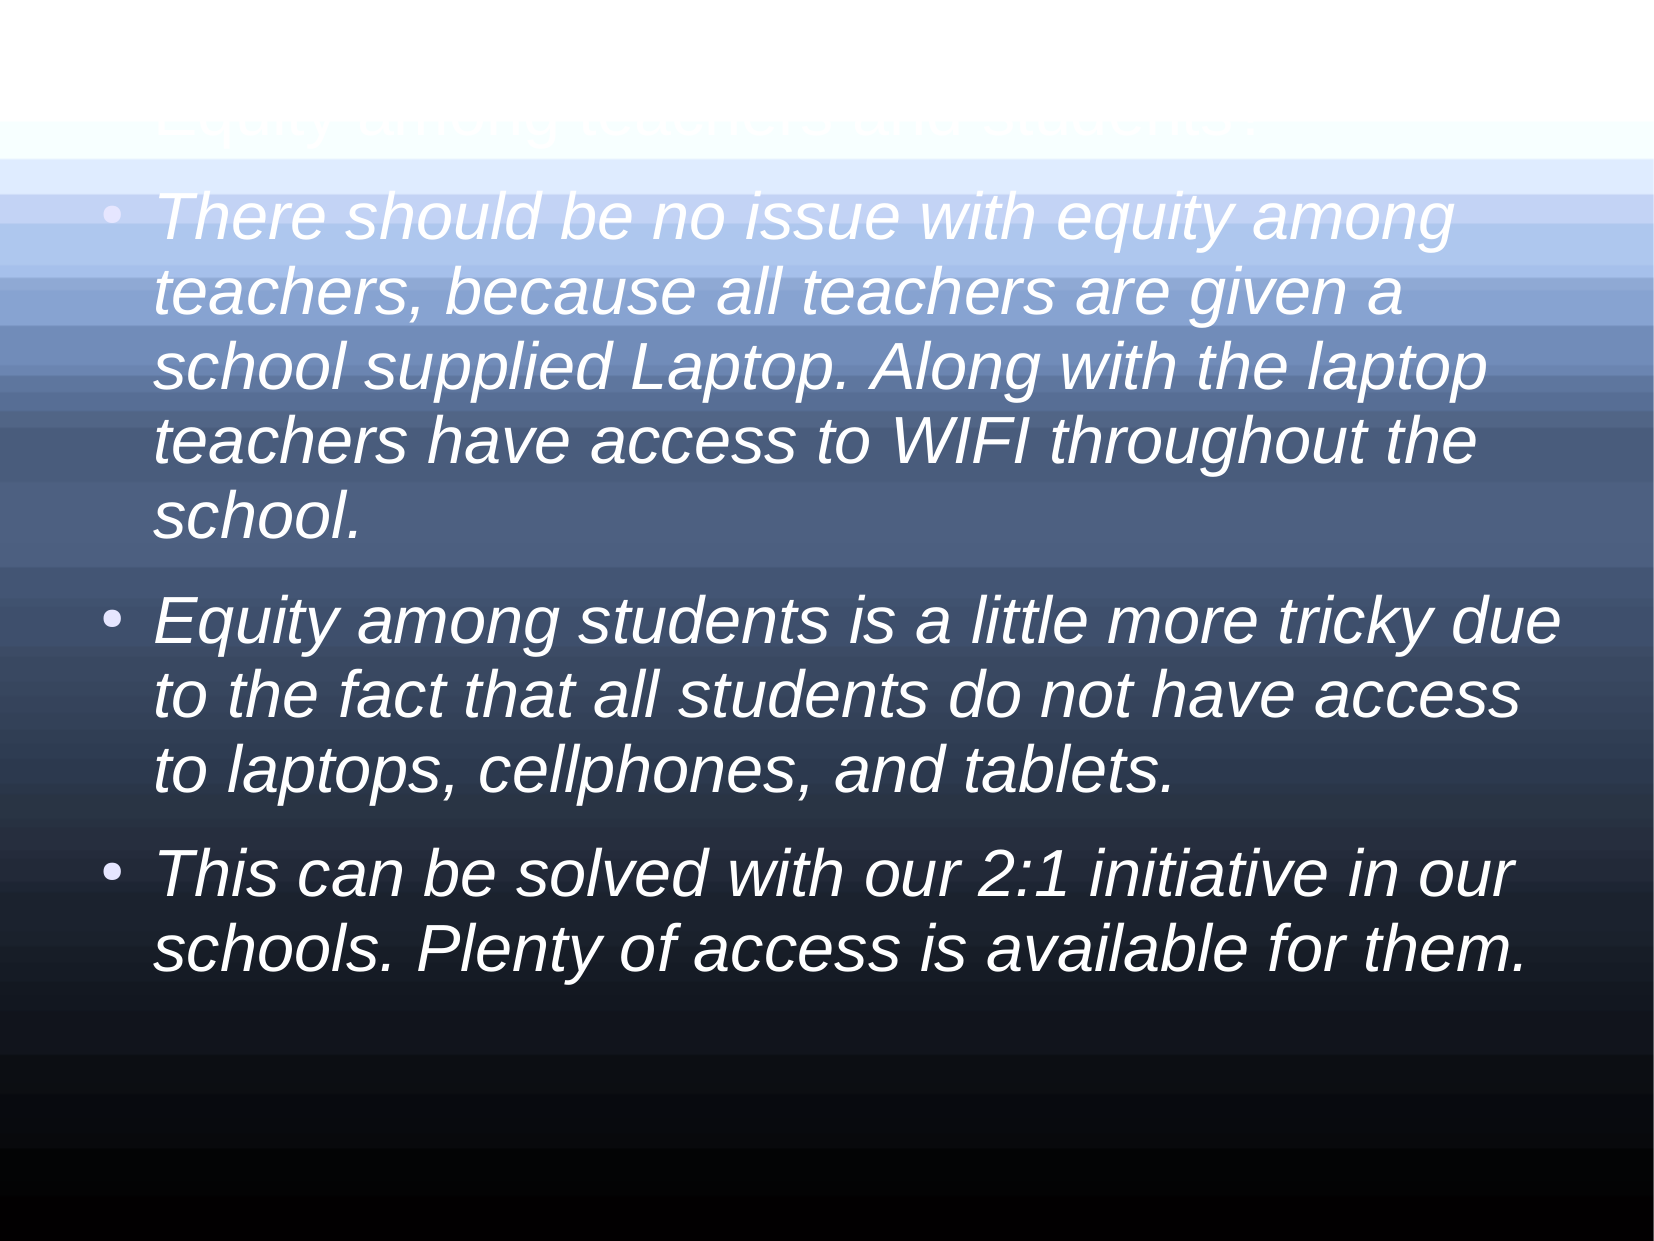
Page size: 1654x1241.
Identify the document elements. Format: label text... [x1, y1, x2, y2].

list Equity among teachers and students? There should be no issue with equity among teachers, because all teachers are given a school supplied Laptop. Along with the laptop teachers have access to WIFI throughout the school. Equity among students is a little more tricky due to the fact that all students do not have access to laptops, cellphones, and tablets. This can be solved with our 2:1 initiative in our schools. Plenty of access is available for them. [82, 75, 1571, 1109]
picture [0, 0, 1654, 1241]
